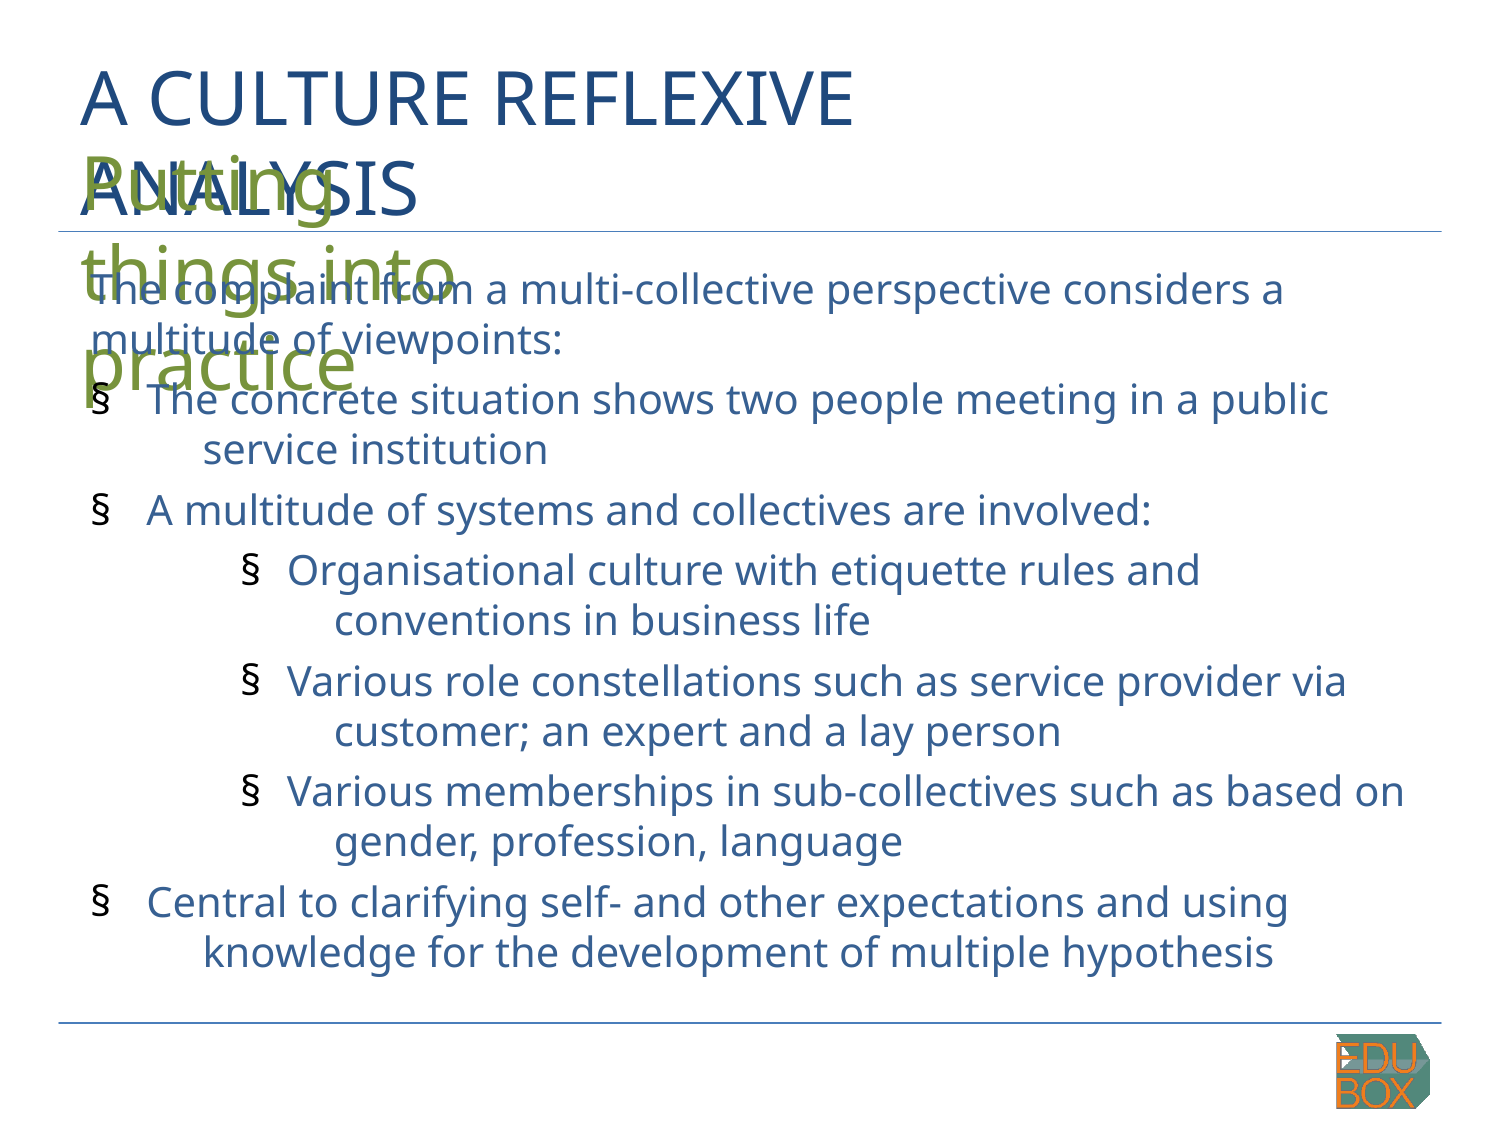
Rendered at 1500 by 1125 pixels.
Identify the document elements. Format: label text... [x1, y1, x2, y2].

list The complaint from a multi-collective perspective considers a multitude of viewpoints: The concrete situation shows two people meeting in a public service institution A multitude of systems and collectives are involved: Organisational culture with etiquette rules and conventions in business life Various role constellations such as service provider via customer; an expert and a lay person Various memberships in sub-collectives such as based on gender, profession, language Central to clarifying self- and other expectations and using knowledge for the development of multiple hypothesis [75, 255, 1426, 1005]
picture [1328, 1028, 1437, 1114]
list Putting things into practice [64, 127, 1040, 247]
title A CULTURE REFLEXIVE ANALYSIS [64, 42, 1426, 153]
